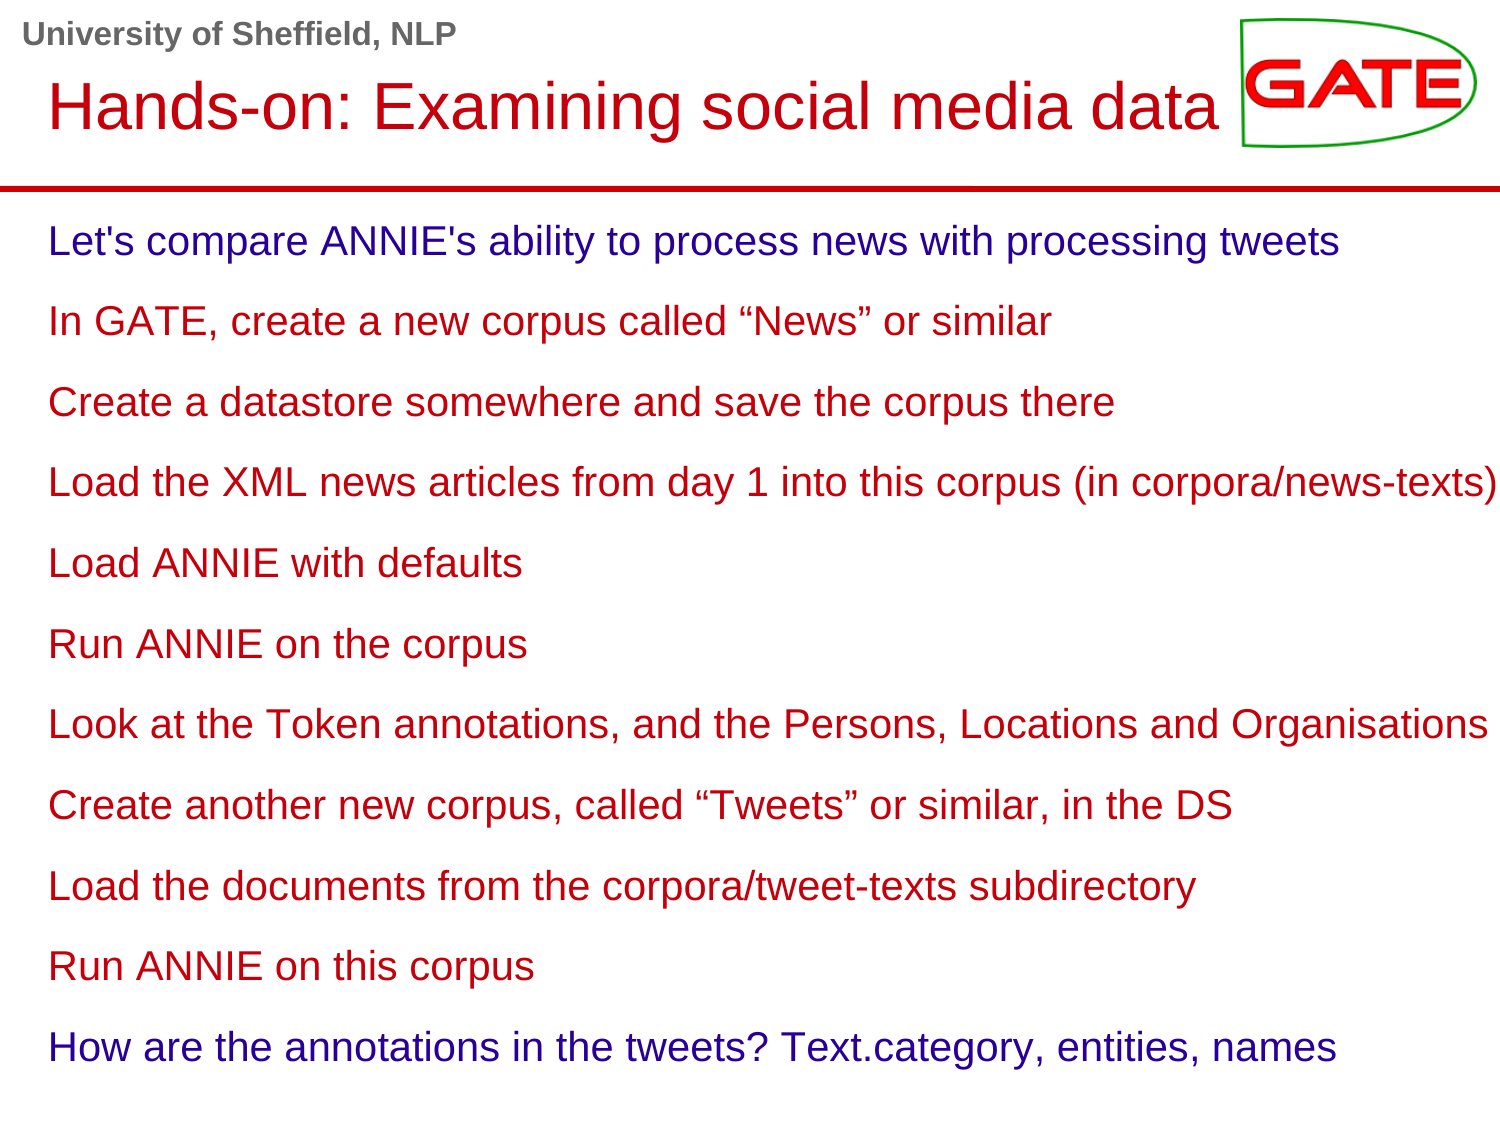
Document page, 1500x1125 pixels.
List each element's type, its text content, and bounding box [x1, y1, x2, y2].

picture [1240, 18, 1477, 148]
text_box Let's compare ANNIE's ability to process news with processing tweets In GATE, create a new corpus called “News” or similar Create a datastore somewhere and save the corpus there Load the XML news articles from day 1 into this corpus (in corpora/news-texts) Load ANNIE with defaults Run ANNIE on the corpus Look at the Token annotations, and the Persons, Locations and Organisations Create another new corpus, called “Tweets” or similar, in the DS Load the documents from the corpora/tweet-texts subdirectory Run ANNIE on this corpus How are the annotations in the tweets? Text.category, entities, names [47, 212, 1500, 1064]
text_box Hands-on: Examining social media data [47, 47, 1267, 168]
